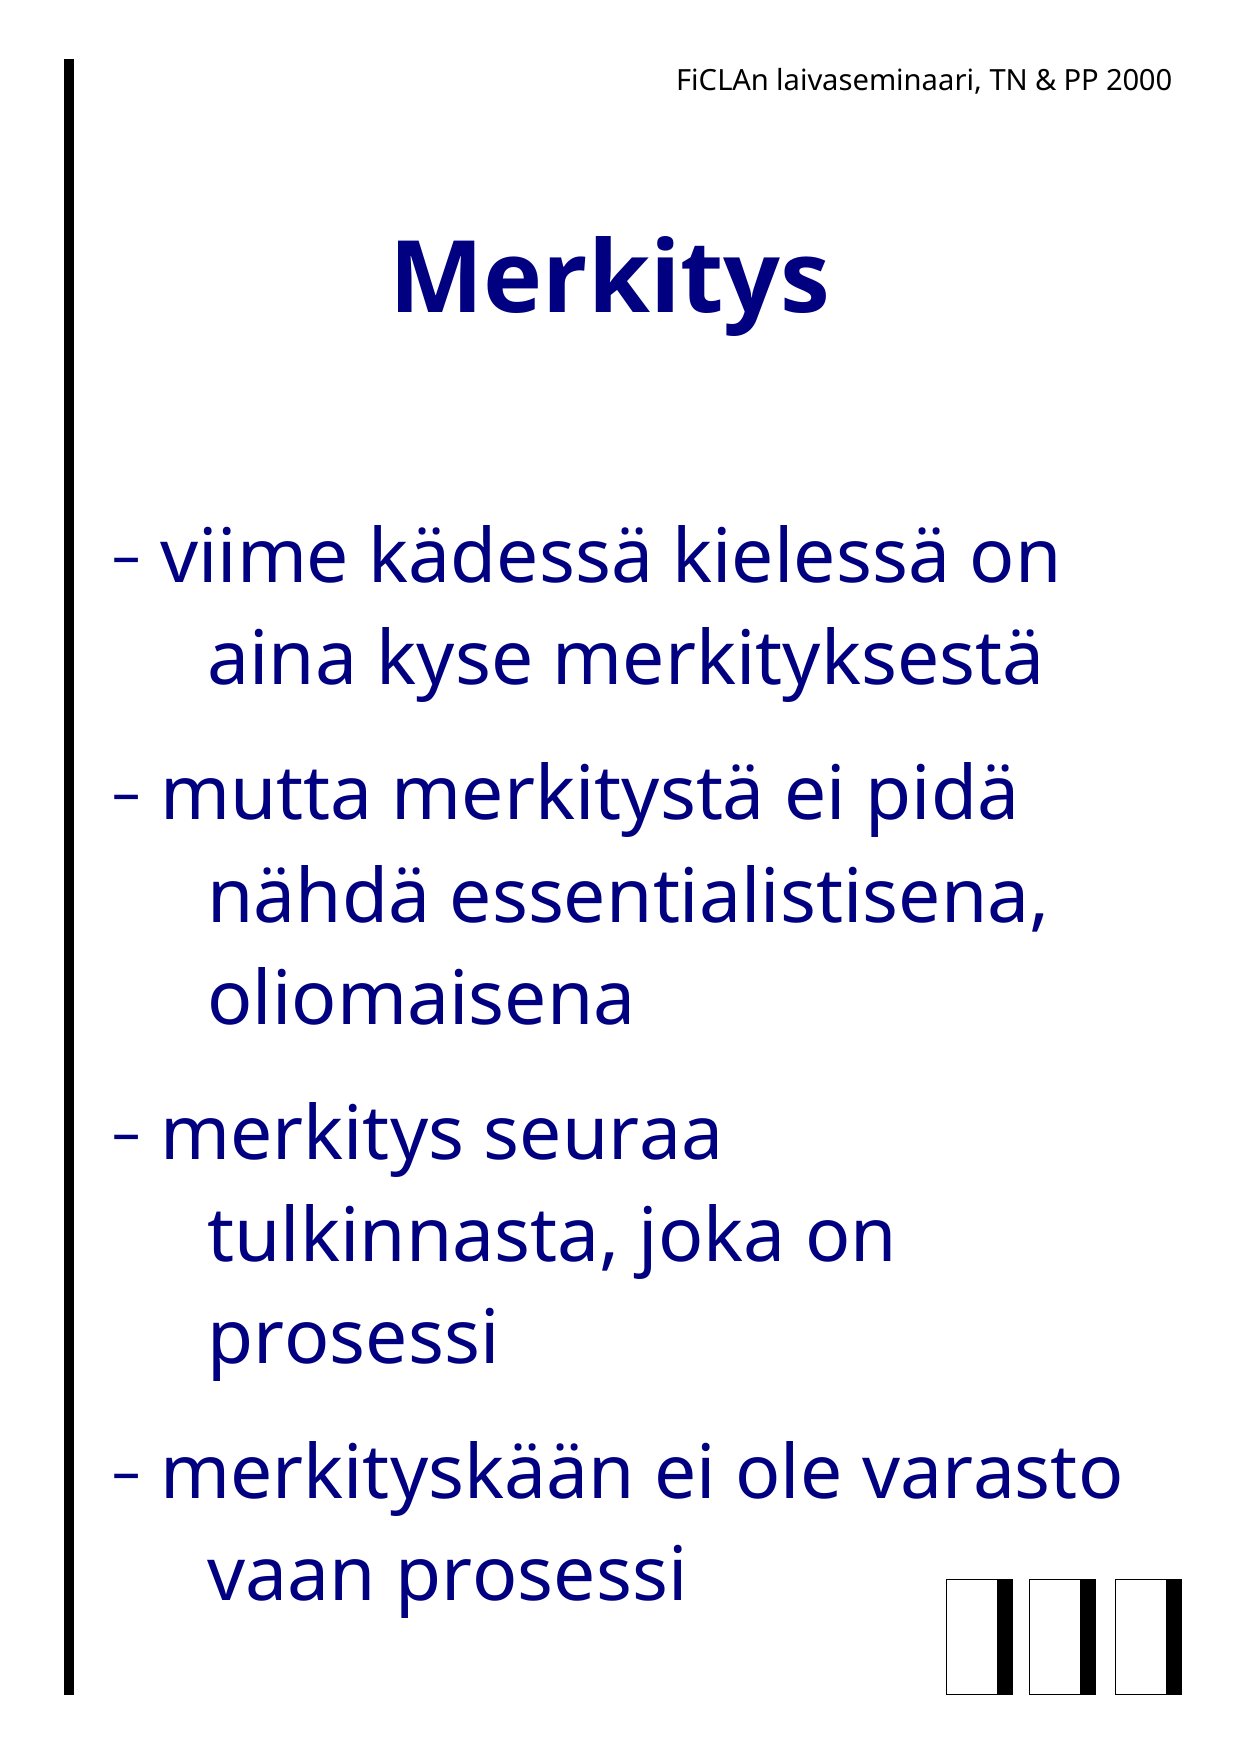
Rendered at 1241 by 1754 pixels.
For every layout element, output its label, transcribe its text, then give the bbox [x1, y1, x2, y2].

title Merkitys [168, 155, 1053, 393]
list viime kädessä kielessä on aina kyse merkityksestä mutta merkitystä ei pidä nähdä essentialistisena, oliomaisena merkitys seuraa tulkinnasta, joka on prosessi merkityskään ei ole varasto vaan prosessi [112, 502, 1146, 1498]
text_box FiCLAn laivaseminaari, TN & PP 2000 [676, 59, 1182, 98]
